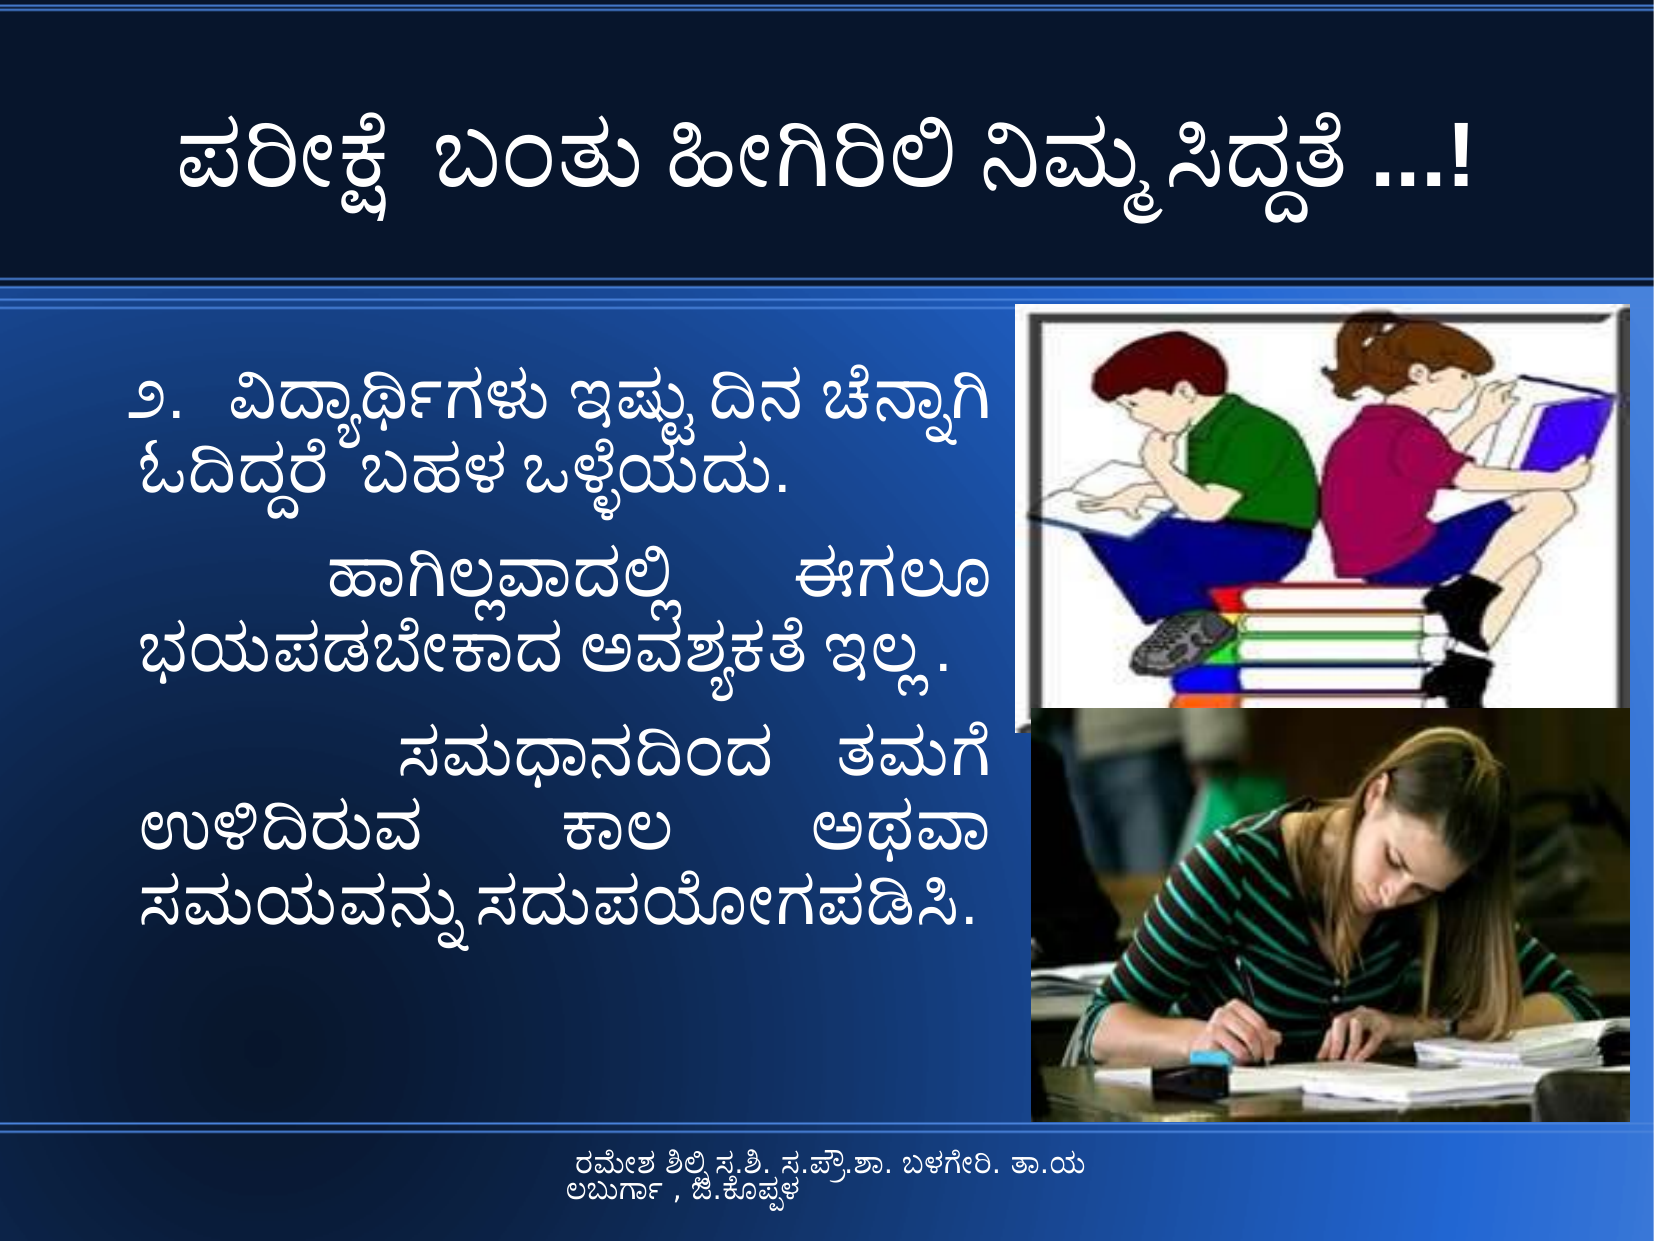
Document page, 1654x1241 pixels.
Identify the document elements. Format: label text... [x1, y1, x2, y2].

title ಪರೀಕ್ಷೆ ಬಂತು ಹೀಗಿರಿಲಿ ನಿಮ್ಮ ಸಿದ್ದತೆ ...! [82, 49, 1571, 257]
picture [0, 0, 1654, 1241]
list ೨. ವಿದ್ಯಾರ್ಥಿಗಳು ಇಷ್ಟು ದಿನ ಚೆನ್ನಾಗಿ ಓದಿದ್ದರೆ ಬಹಳ ಒಳ್ಳೆಯದು. ಹಾಗಿಲ್ಲವಾದಲ್ಲಿ ಈಗಲೂ ಭಯಪಡಬೇಕಾದ ಅವಶ್ಯಕತೆ ಇಲ್ಲ . ಸಮಧಾನದಿಂದ ತಮಗೆ ಉಳಿದಿರುವ ಕಾಲ ಅಥವಾ ಸಮಯವನ್ನು ಸದುಪಯೋಗಪಡಿಸಿ. [82, 355, 993, 1075]
